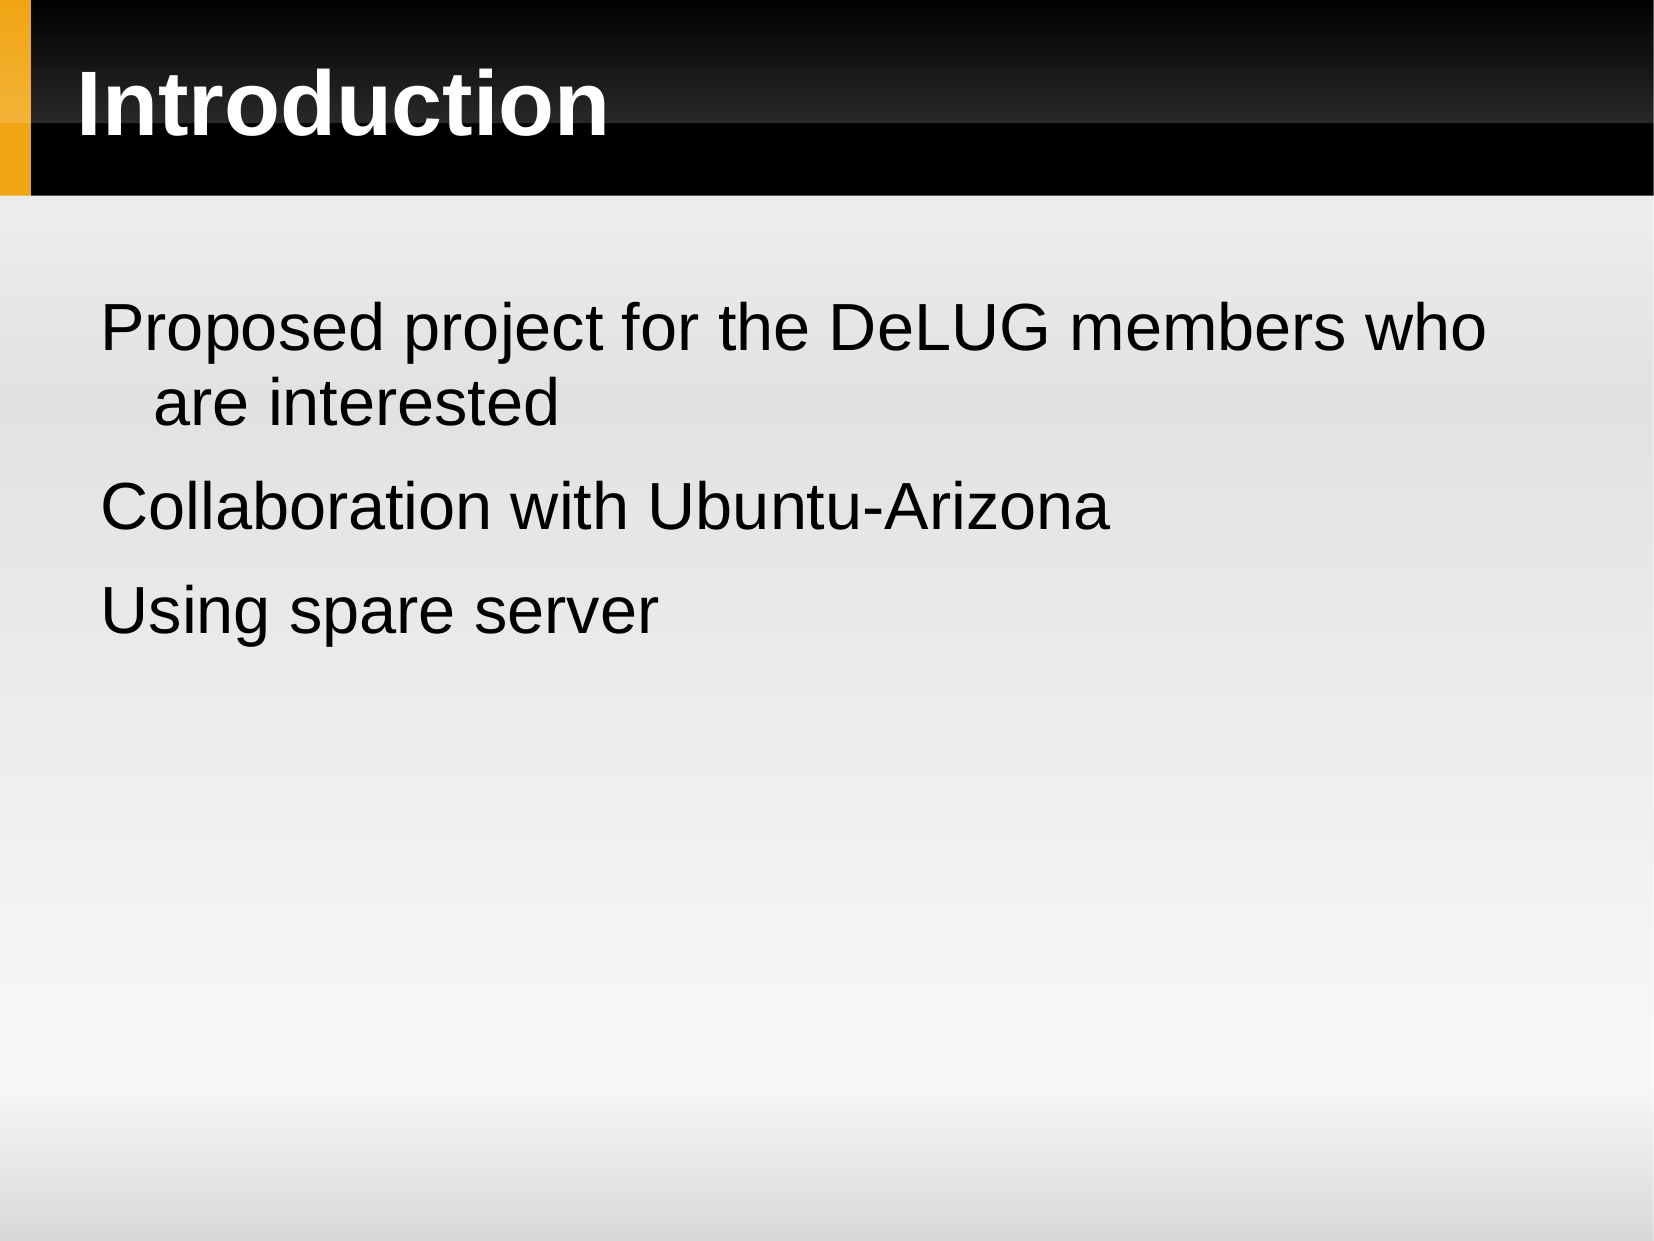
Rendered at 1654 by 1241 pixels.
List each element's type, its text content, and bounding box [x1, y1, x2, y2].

picture [0, 0, 1654, 1241]
list Proposed project for the DeLUG members who are interested Collaboration with Ubuntu-Arizona Using spare server [82, 290, 1571, 1109]
title Introduction [76, 0, 1565, 208]
